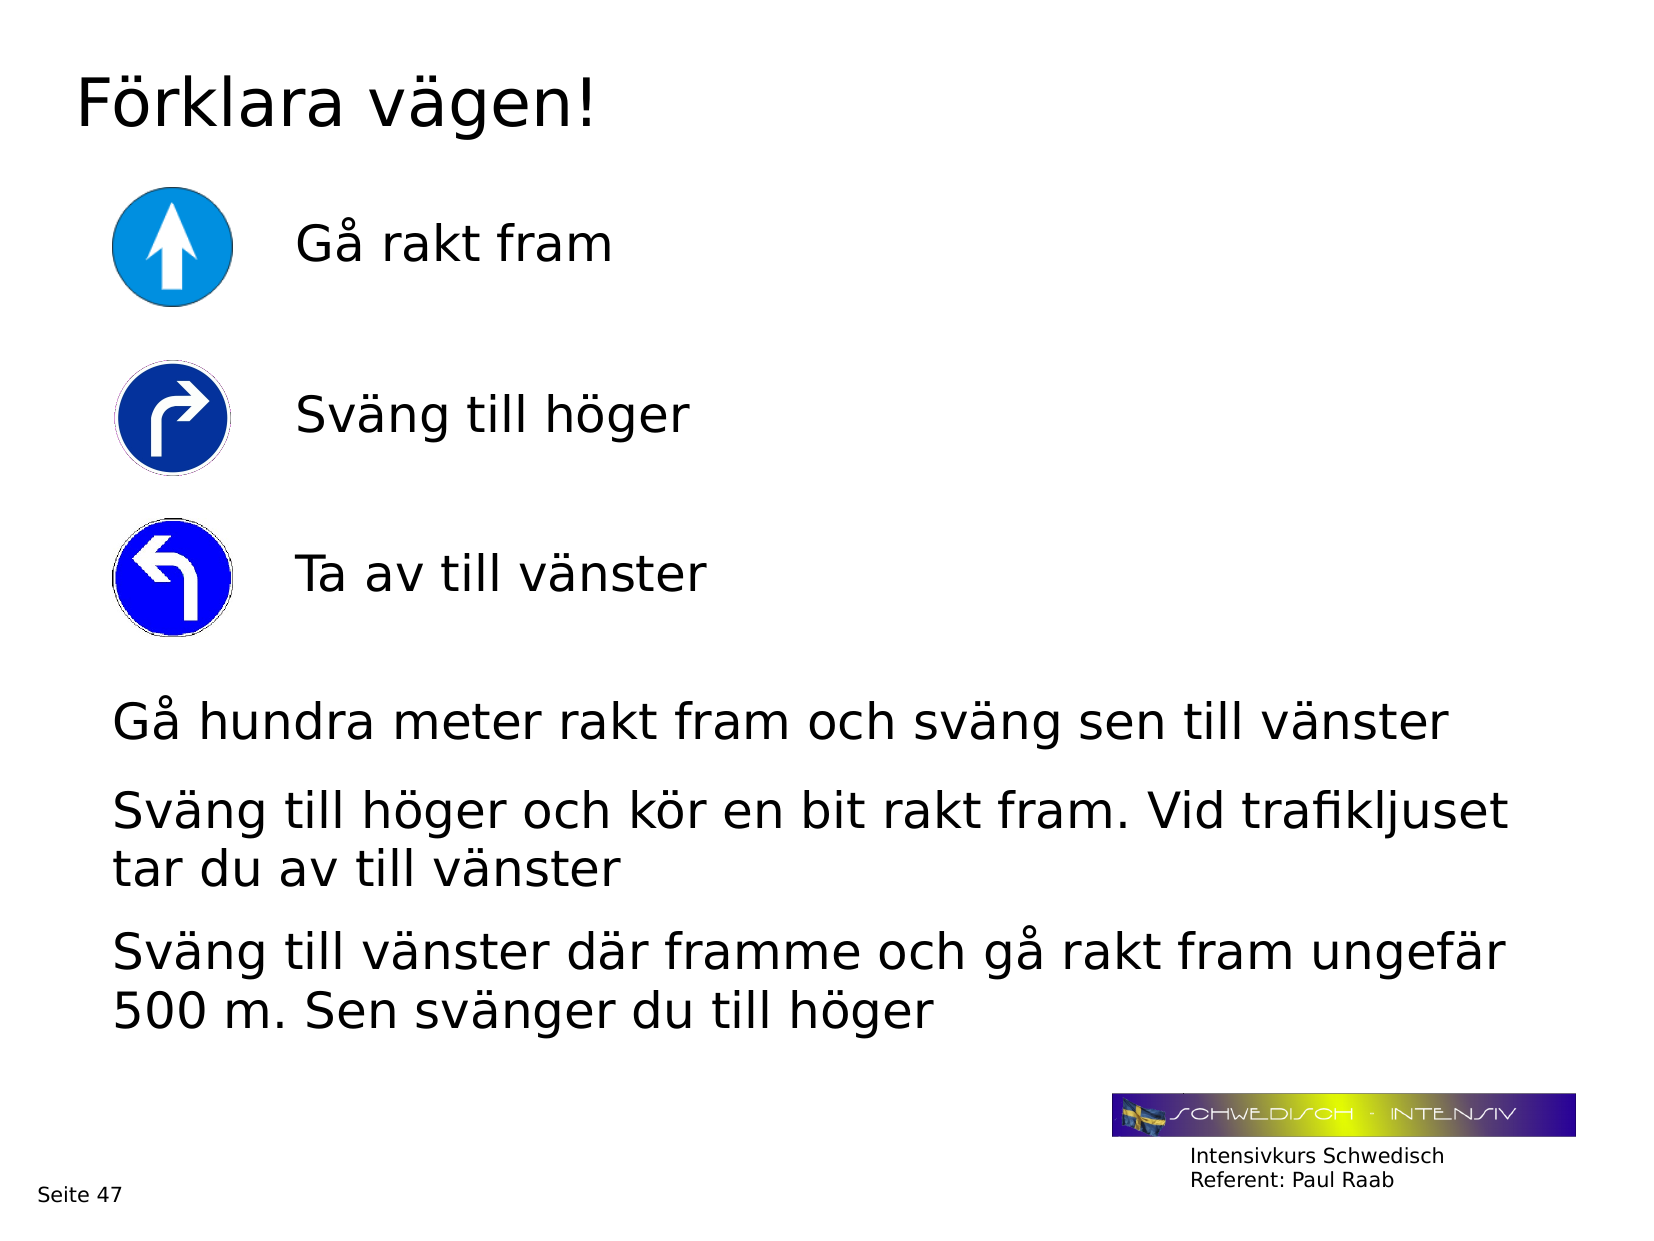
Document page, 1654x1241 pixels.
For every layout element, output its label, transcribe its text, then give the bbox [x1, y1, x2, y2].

text_box Gå hundra meter rakt fram och sväng sen till vänster [97, 685, 1538, 759]
text_box Ta av till vänster [280, 538, 751, 612]
picture [1112, 1093, 1576, 1137]
picture [112, 358, 233, 478]
text_box Sväng till vänster där framme och gå rakt fram ungefär 500 m. Sen svänger du till höger [97, 916, 1538, 1048]
picture [112, 187, 233, 307]
text_box Gå rakt fram [280, 207, 676, 281]
text_box Förklara vägen! [61, 57, 676, 151]
text_box Sväng till höger och kör en bit rakt fram. Vid trafikljuset tar du av till vänster [97, 774, 1538, 906]
text_box Sväng till höger [280, 378, 788, 452]
picture [112, 518, 233, 638]
